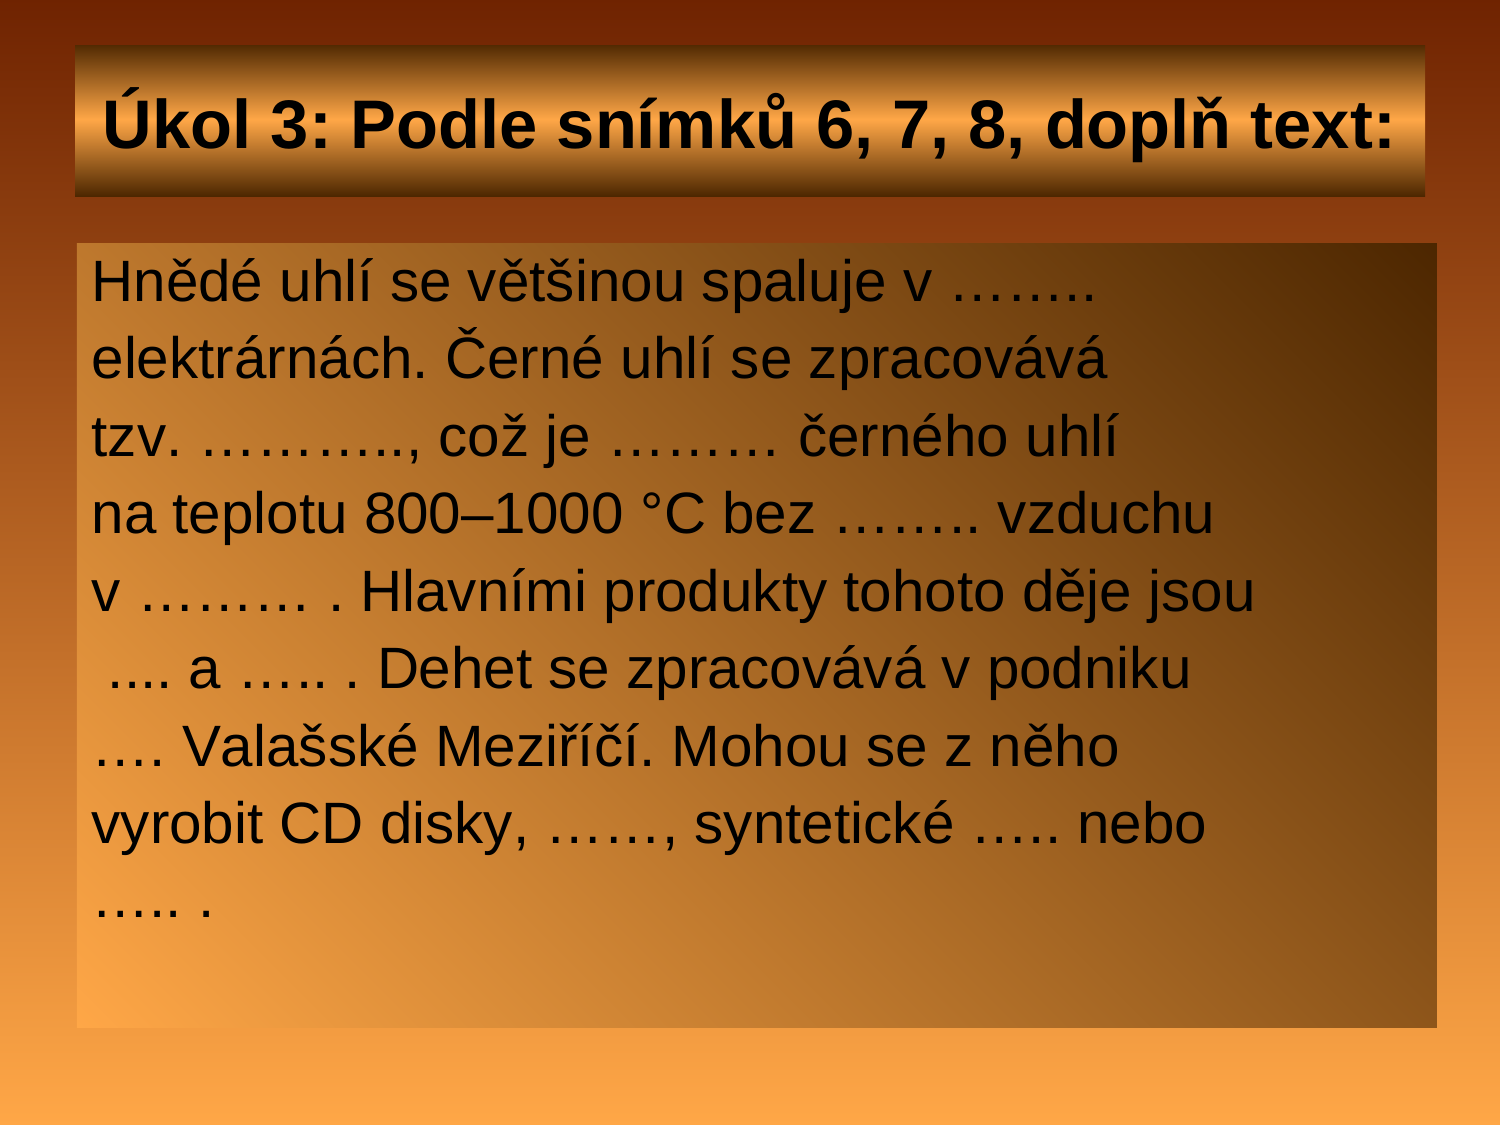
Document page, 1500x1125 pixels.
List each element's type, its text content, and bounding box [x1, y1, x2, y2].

title Úkol 3: Podle snímků 6, 7, 8, doplň text: [75, 45, 1426, 197]
list Hnědé uhlí se většinou spaluje v …….. elektrárnách. Černé uhlí se zpracovává tzv. ……….., což je ……… černého uhlí na teplotu 800–1000 °C bez …….. vzduchu v ……… . Hlavními produkty tohoto děje jsou .... a ….. . Dehet se zpracovává v podniku …. Valašské Meziříčí. Mohou se z něho vyrobit CD disky, ……, syntetické ….. nebo ….. . [76, 243, 1437, 1028]
